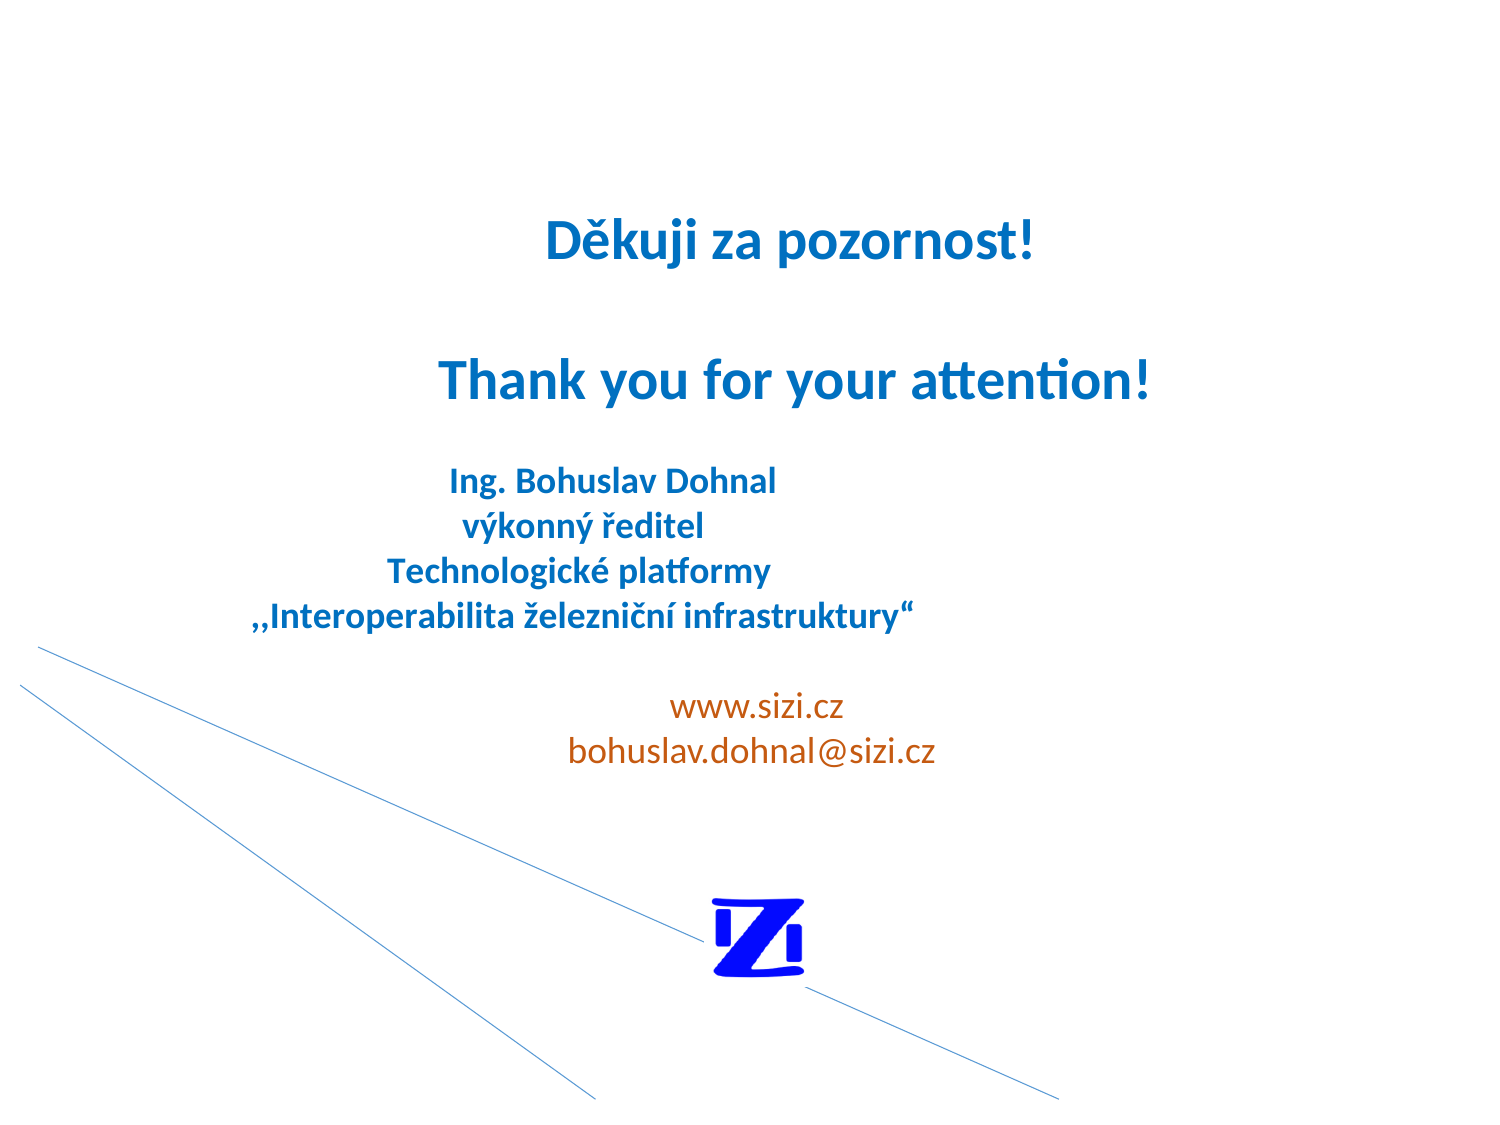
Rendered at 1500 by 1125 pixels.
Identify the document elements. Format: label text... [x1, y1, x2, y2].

picture [704, 892, 817, 987]
text_box Děkuji za pozornost! Thank you for your attention! Ing. Bohuslav Dohnal výkonný ředitel Technologické platformy ,,Interoperabilita železniční infrastruktury“ www.sizi.cz bohuslav.dohnal@sizi.cz [0, 53, 1500, 1125]
